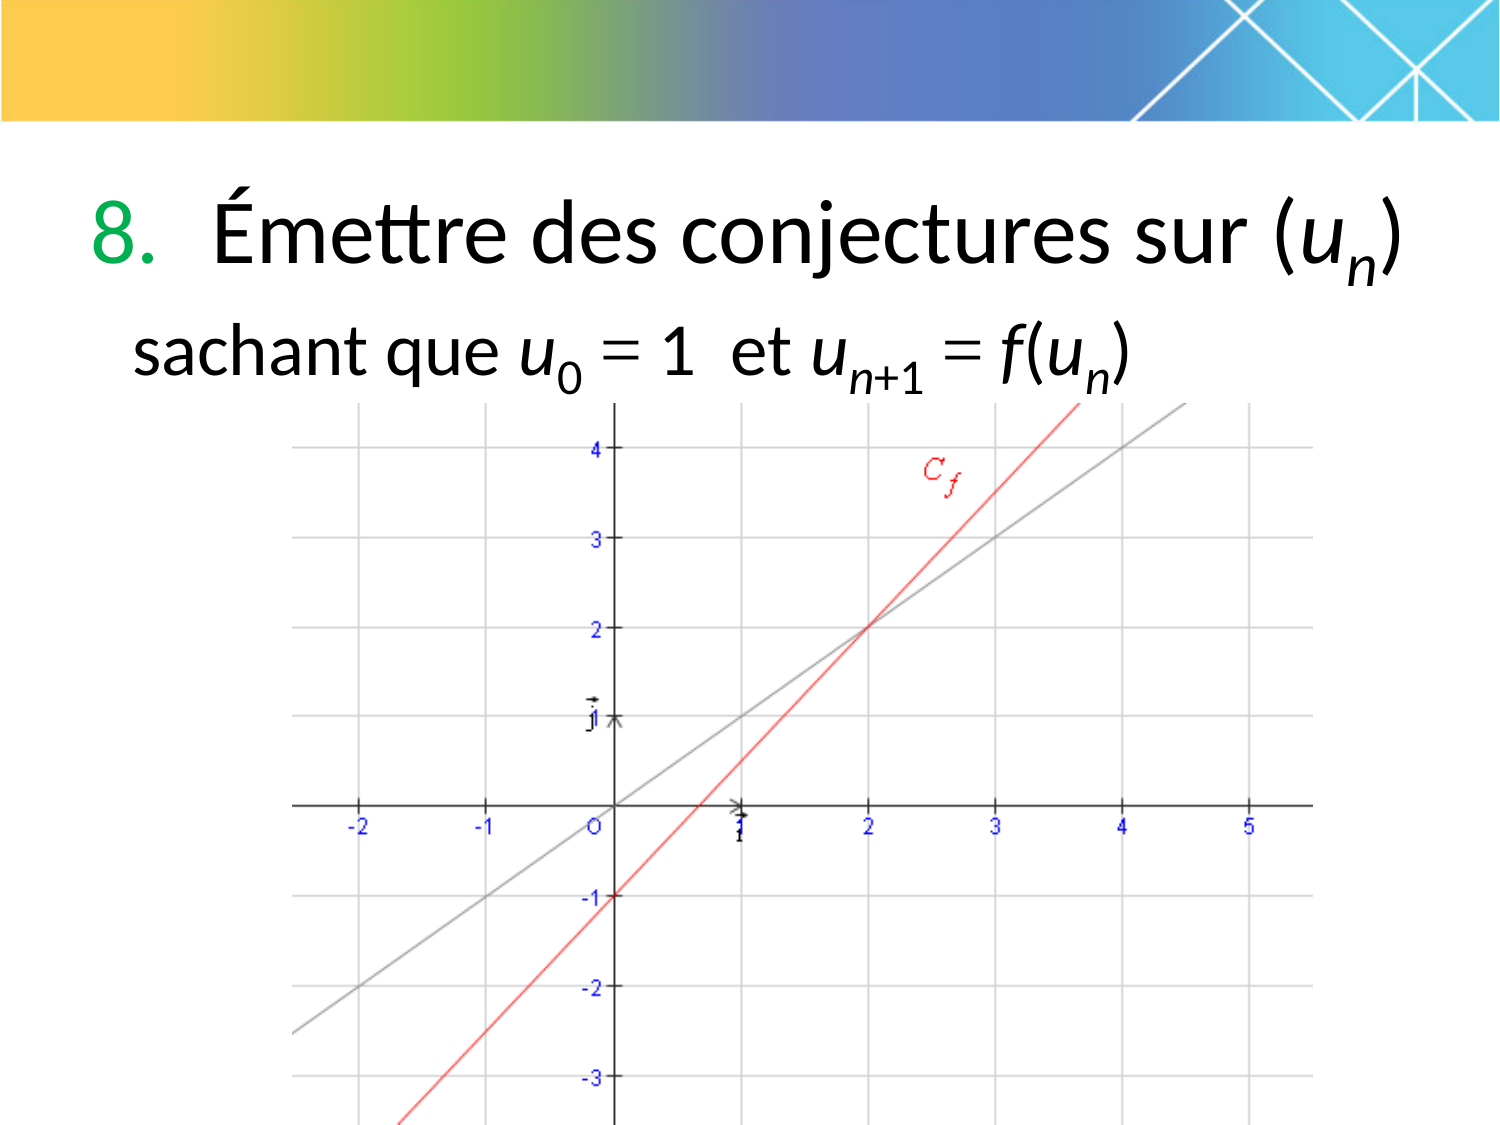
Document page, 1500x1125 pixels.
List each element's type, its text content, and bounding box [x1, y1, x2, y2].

text_box sachant que u0 = 1 et un+1 = f(un) [117, 292, 1330, 412]
picture [0, 0, 1500, 123]
title Émettre des conjectures sur (un) [75, 164, 1500, 305]
picture [292, 403, 1313, 1125]
